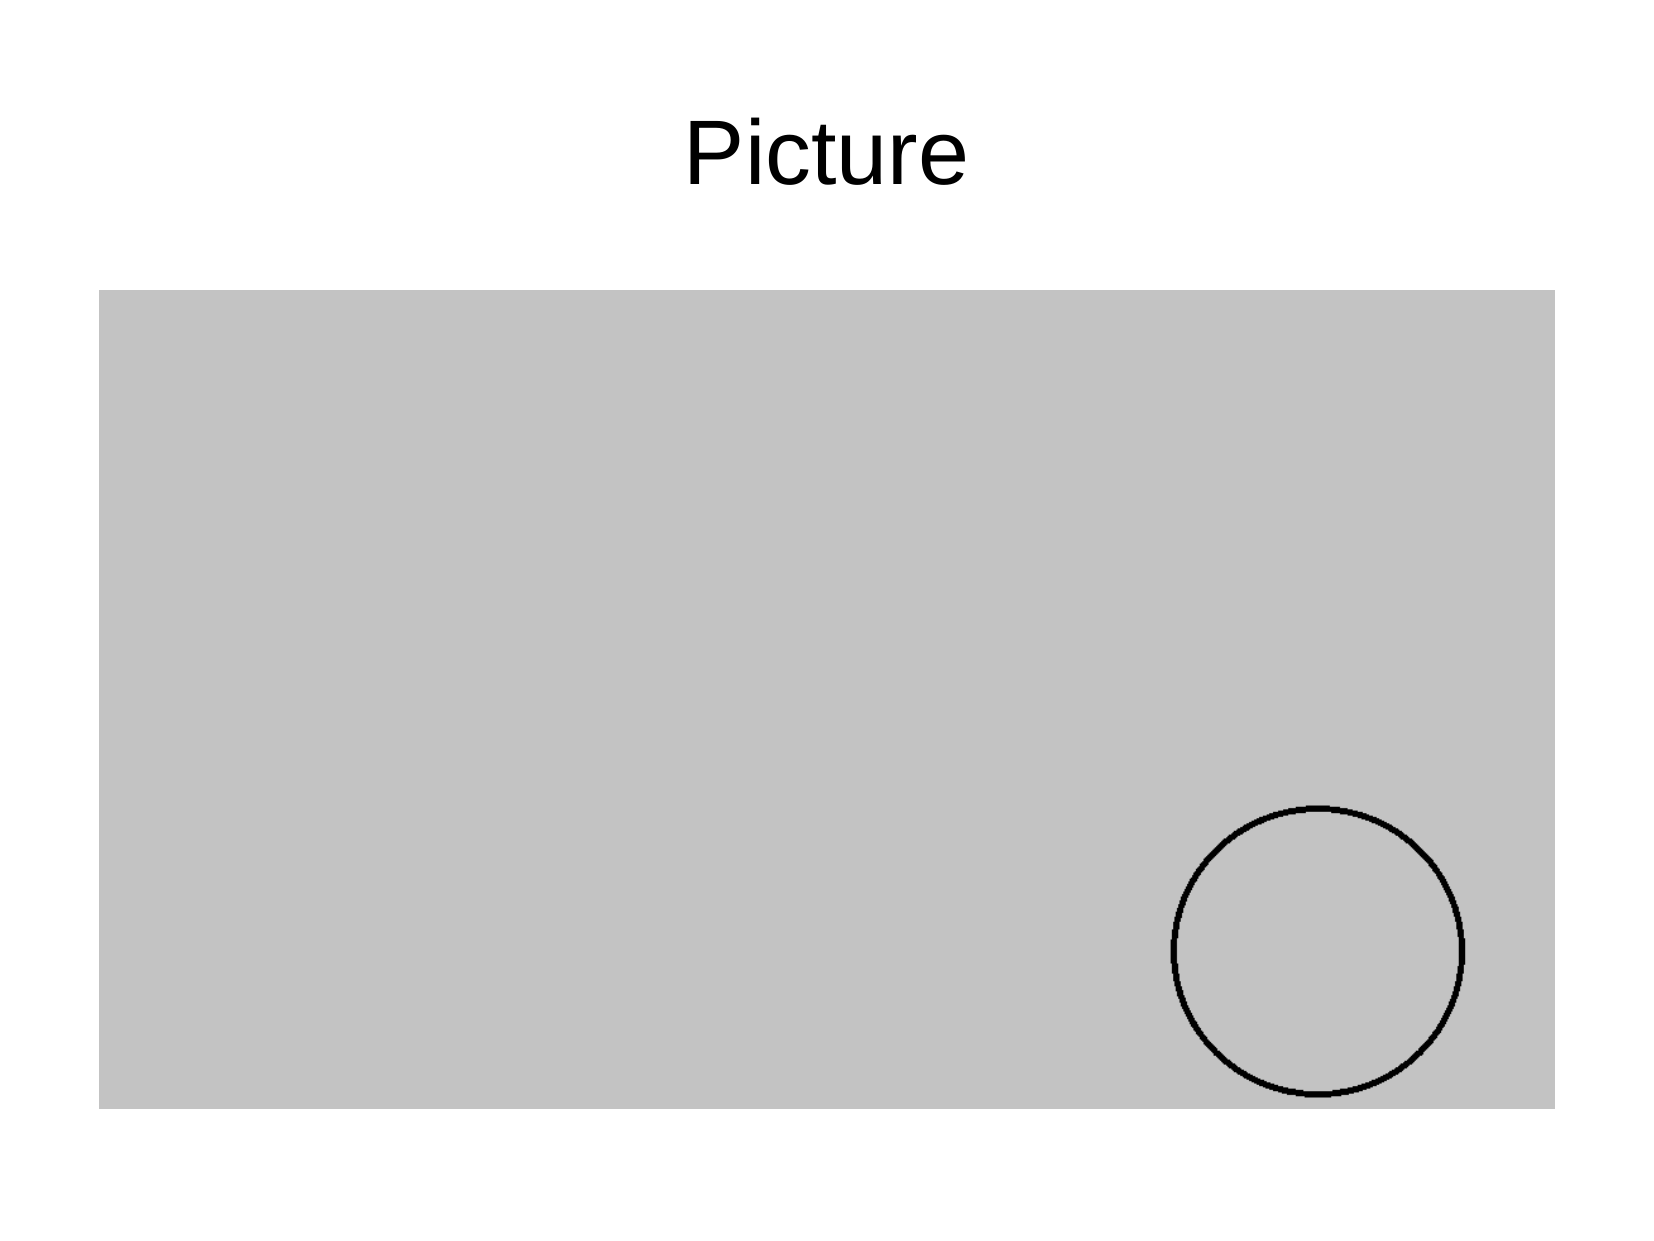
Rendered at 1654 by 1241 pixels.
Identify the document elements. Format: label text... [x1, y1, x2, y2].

picture [99, 290, 1555, 1109]
title Picture [82, 49, 1571, 257]
